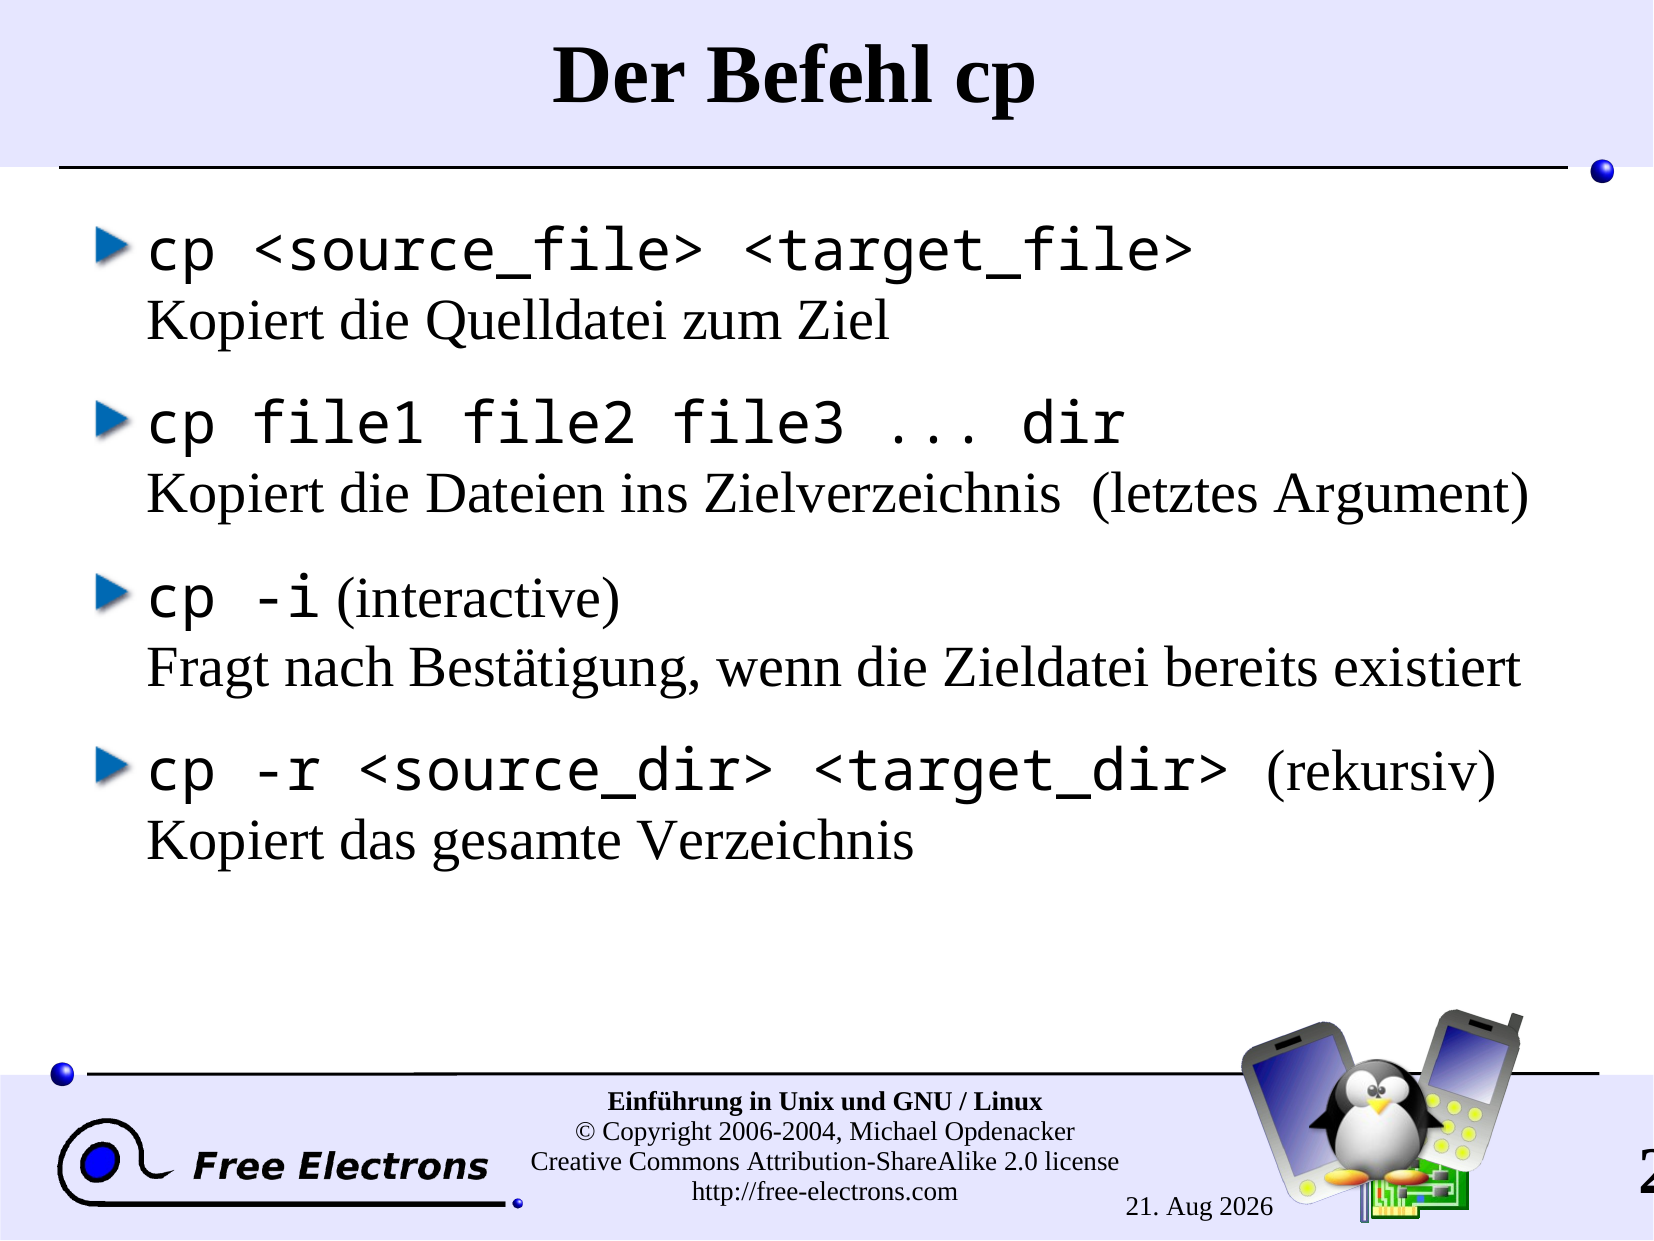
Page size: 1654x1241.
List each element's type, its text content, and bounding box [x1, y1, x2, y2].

picture [50, 1107, 527, 1216]
picture [1225, 1013, 1538, 1241]
title Der Befehl cp [60, 28, 1551, 121]
list cp <source_file> <target_file> Kopiert die Quelldatei zum Ziel cp file1 file2 file3 ... dir Kopiert die Dateien ins Zielverzeichnis (letztes Argument) cp -i (interactive) Fragt nach Bestätigung, wenn die Zieldatei bereits existiert cp -r <source_dir> <target_dir> (rekursiv) Kopiert das gesamte Verzeichnis [75, 208, 1534, 1013]
